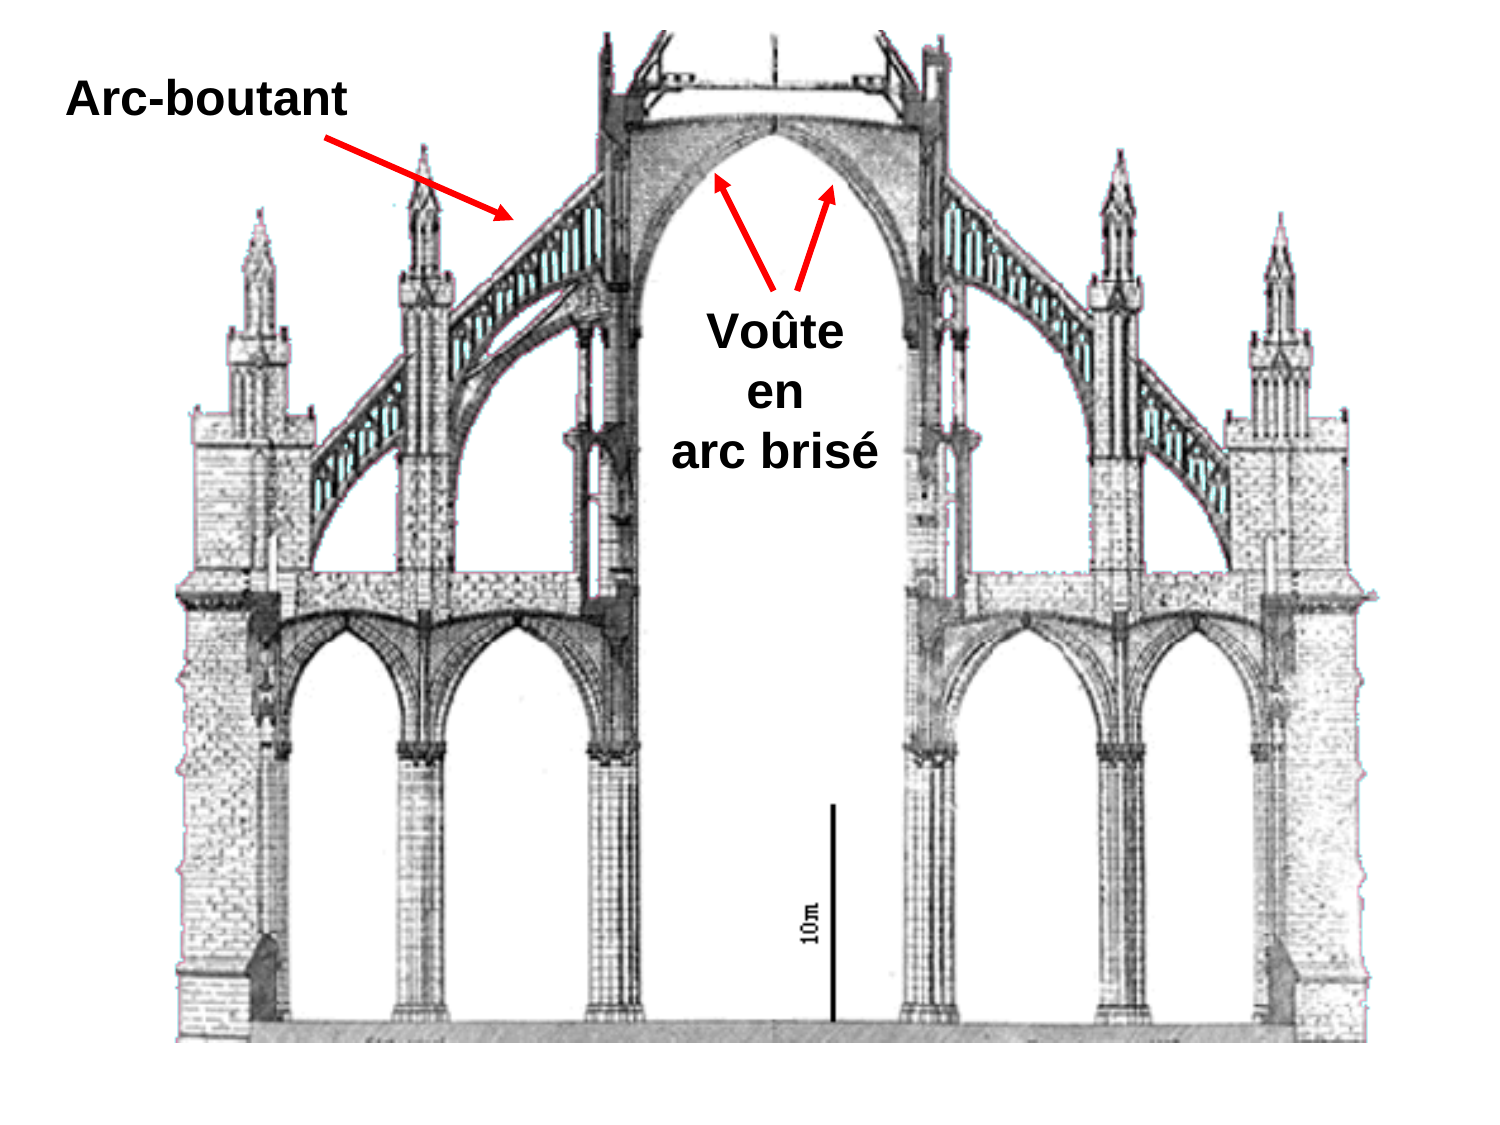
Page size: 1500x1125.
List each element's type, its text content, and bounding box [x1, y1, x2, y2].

text_box Voûte en arc brisé [656, 290, 895, 487]
text_box Arc-boutant [50, 57, 364, 133]
picture [171, 30, 1388, 1043]
